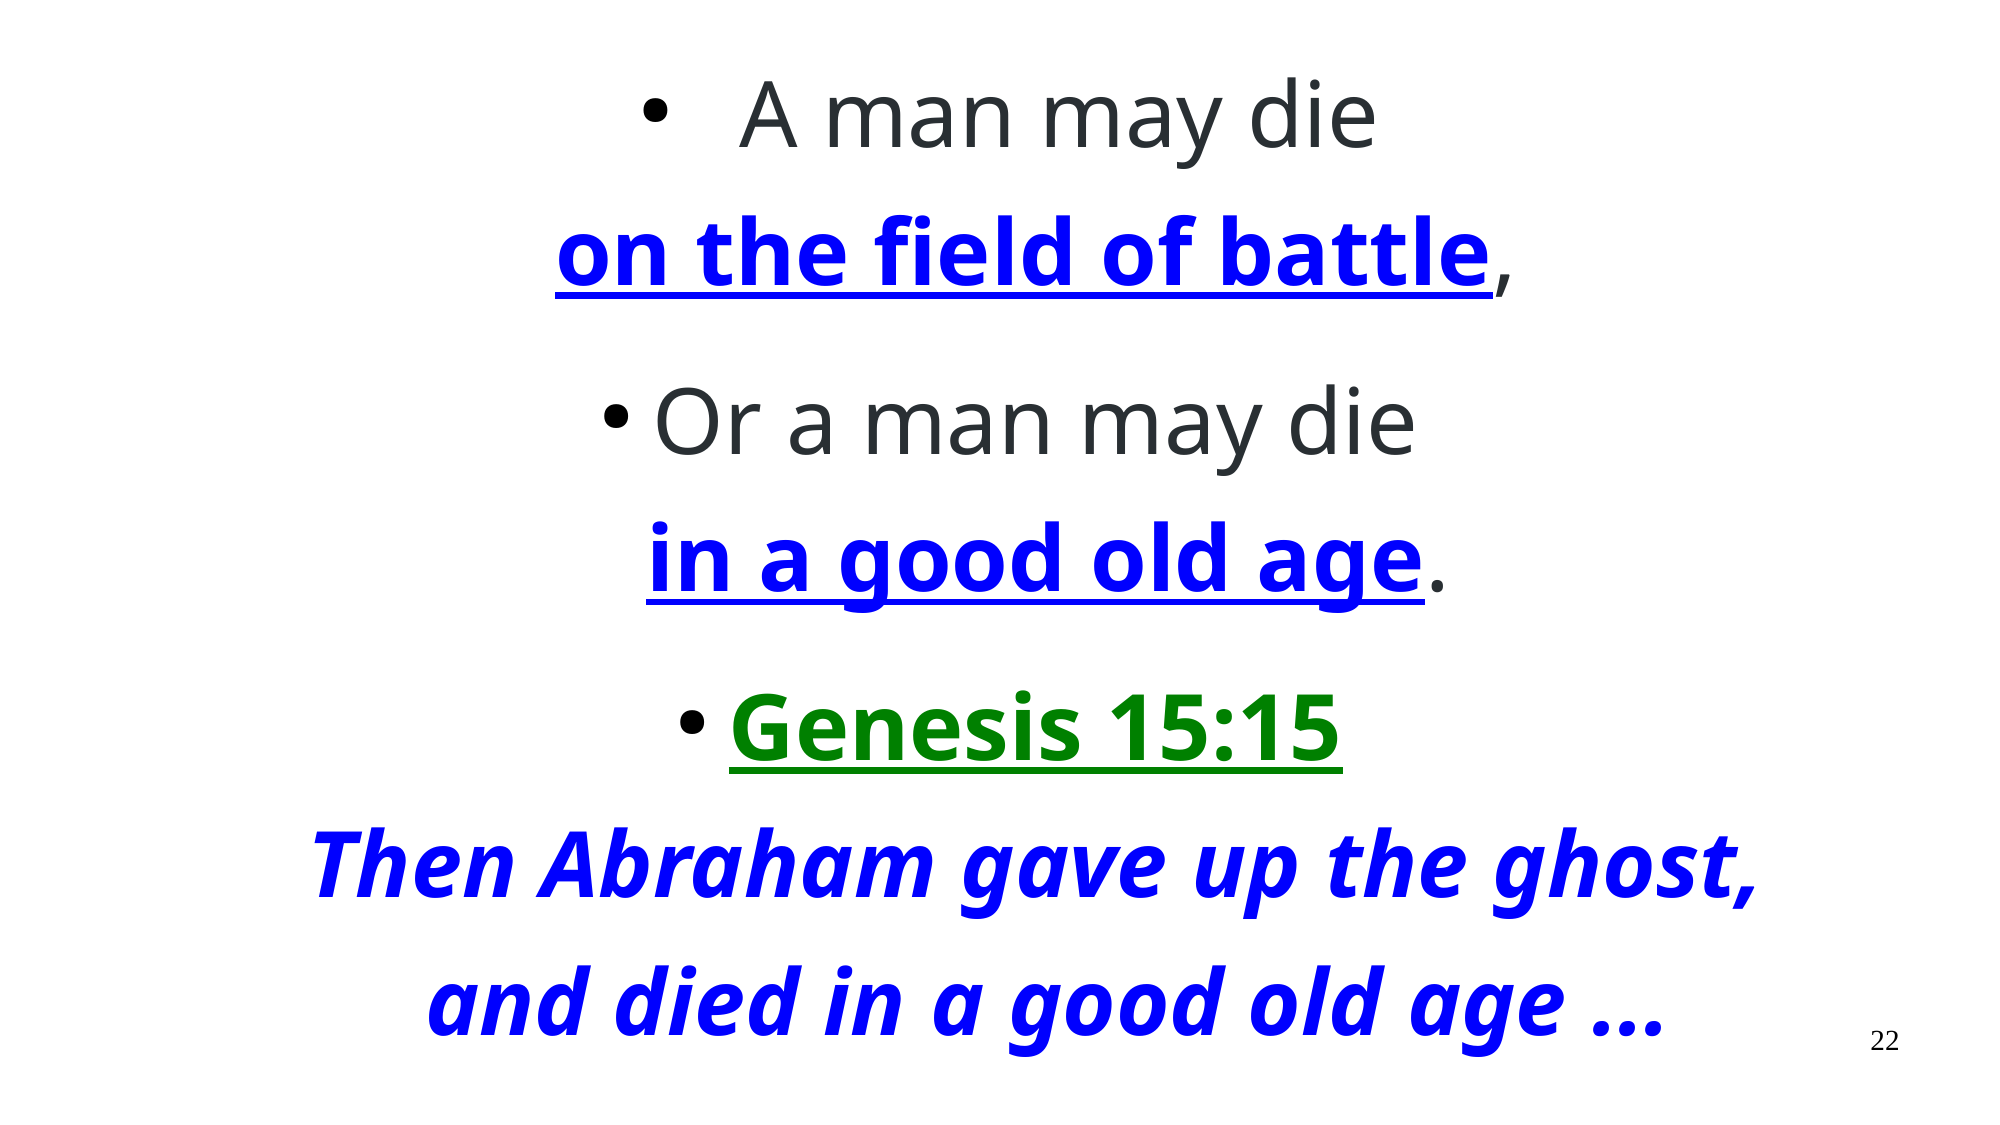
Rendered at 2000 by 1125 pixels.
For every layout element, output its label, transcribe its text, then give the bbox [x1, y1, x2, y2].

list A man may die on the field of battle, Or a man may die in a good old age. Genesis 15:15 Then Abraham gave up the ghost, and died in a good old age ... [37, 37, 1988, 1088]
